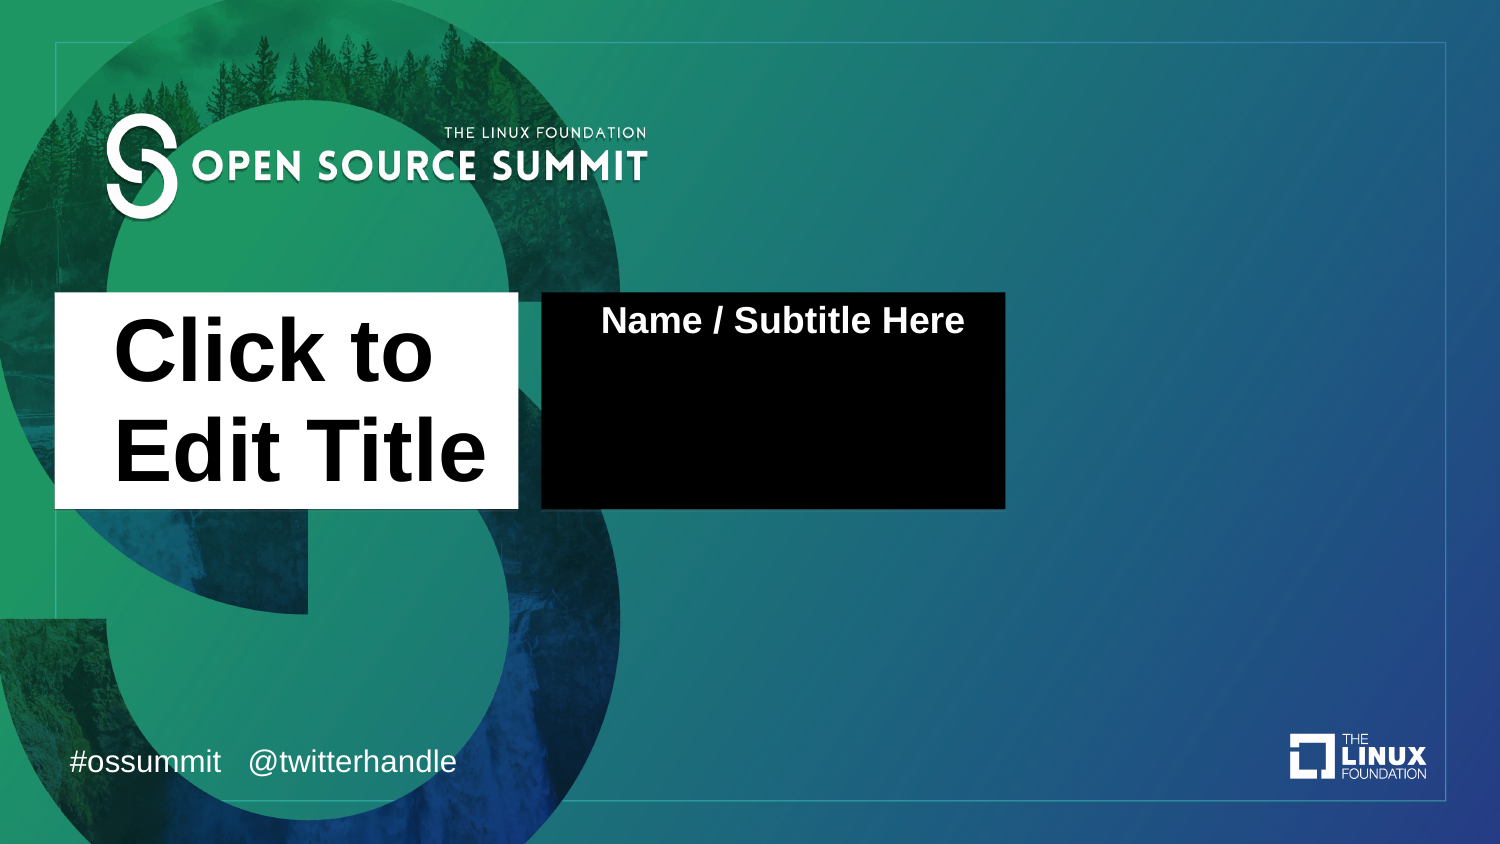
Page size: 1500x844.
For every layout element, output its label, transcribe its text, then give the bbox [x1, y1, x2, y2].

list Name / Subtitle Here [54, 523, 552, 590]
list Click to Edit Title [54, 292, 541, 509]
text_box @twitterhandle [232, 733, 489, 791]
text_box #ossummit [54, 733, 232, 791]
